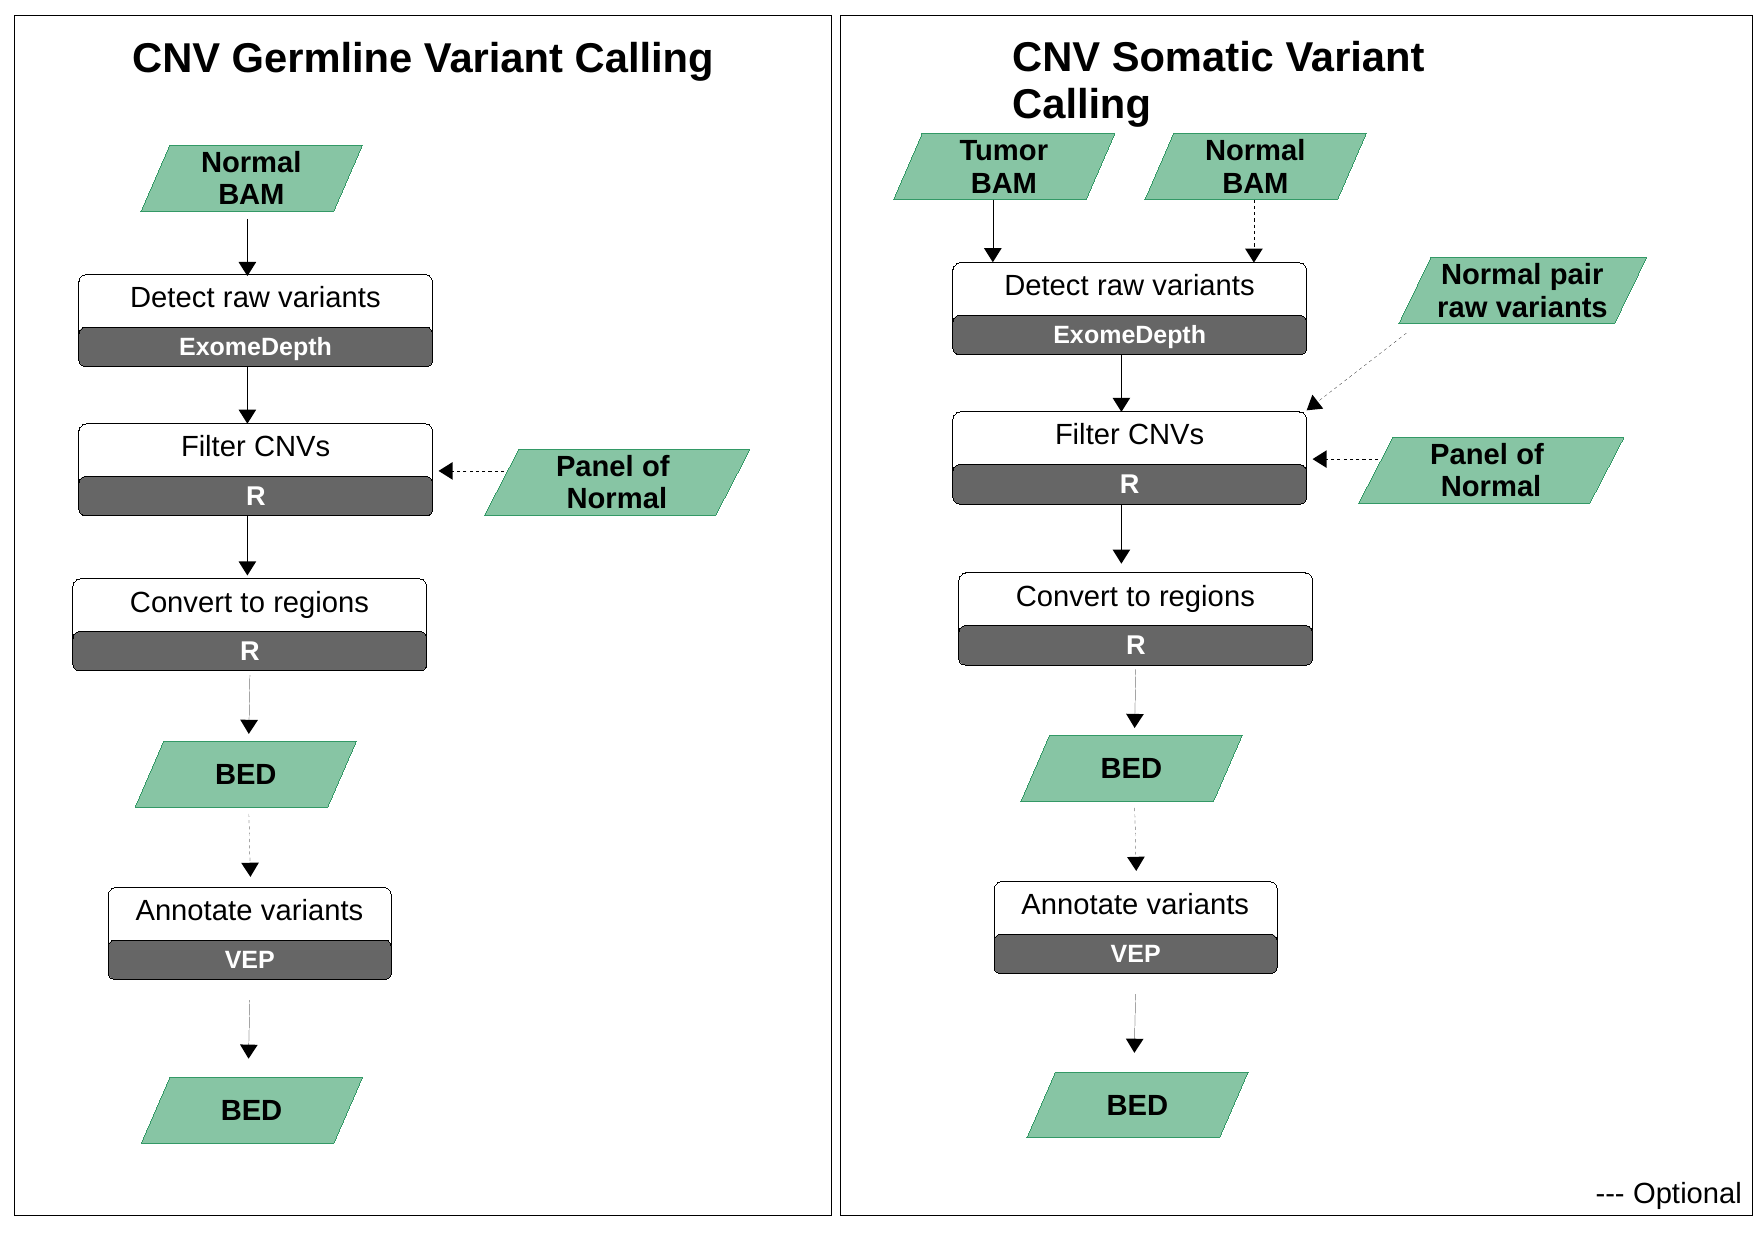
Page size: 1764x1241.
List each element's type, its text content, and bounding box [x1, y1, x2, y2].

text_box Annotate variants [108, 887, 392, 945]
text_box ExomeDepth [78, 327, 433, 367]
text_box Normal BAM [1144, 133, 1367, 200]
text_box Panel of Normal [1358, 437, 1624, 504]
text_box VEP [994, 934, 1278, 974]
text_box Tumor BAM [893, 133, 1115, 200]
text_box VEP [108, 940, 392, 980]
text_box R [958, 625, 1313, 666]
text_box BED [1020, 735, 1243, 802]
text_box Detect raw variants [78, 274, 433, 333]
text_box BED [141, 1077, 363, 1144]
text_box Panel of Normal [484, 449, 750, 516]
text_box Annotate variants [994, 881, 1278, 939]
text_box R [78, 476, 433, 516]
text_box Convert to regions [72, 578, 427, 638]
text_box --- Optional [1580, 1170, 1763, 1218]
text_box BED [135, 741, 357, 808]
text_box R [72, 631, 427, 671]
text_box CNV Somatic Variant Calling [997, 26, 1591, 114]
text_box Normal pair raw variants [1398, 257, 1647, 324]
text_box Detect raw variants [952, 262, 1307, 321]
text_box Convert to regions [958, 572, 1313, 631]
text_box R [952, 464, 1307, 505]
text_box Filter CNVs [78, 423, 433, 482]
text_box Filter CNVs [952, 411, 1307, 470]
text_box ExomeDepth [952, 315, 1307, 355]
text_box CNV Germline Variant Calling [117, 26, 736, 114]
text_box BED [1026, 1072, 1249, 1138]
text_box Normal BAM [140, 145, 363, 212]
